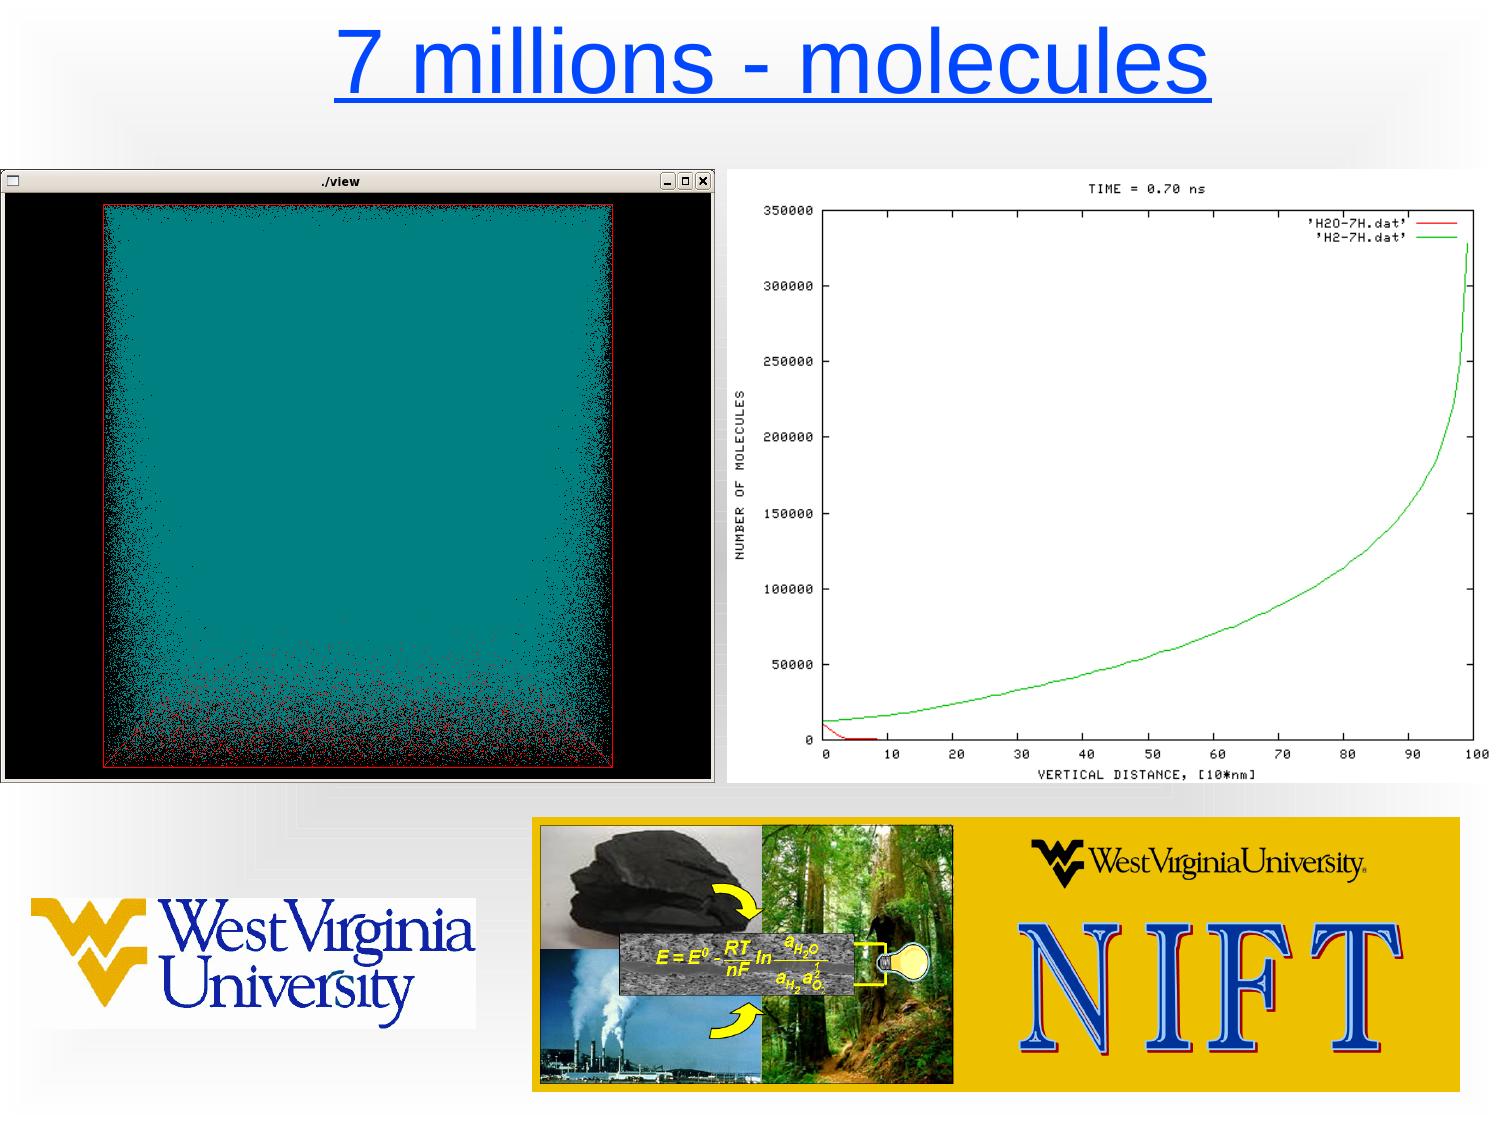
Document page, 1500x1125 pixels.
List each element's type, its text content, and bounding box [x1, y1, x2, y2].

title 7 millions - molecules [135, 10, 1411, 113]
picture [727, 169, 1497, 783]
picture [0, 169, 715, 783]
picture [532, 817, 1460, 1092]
